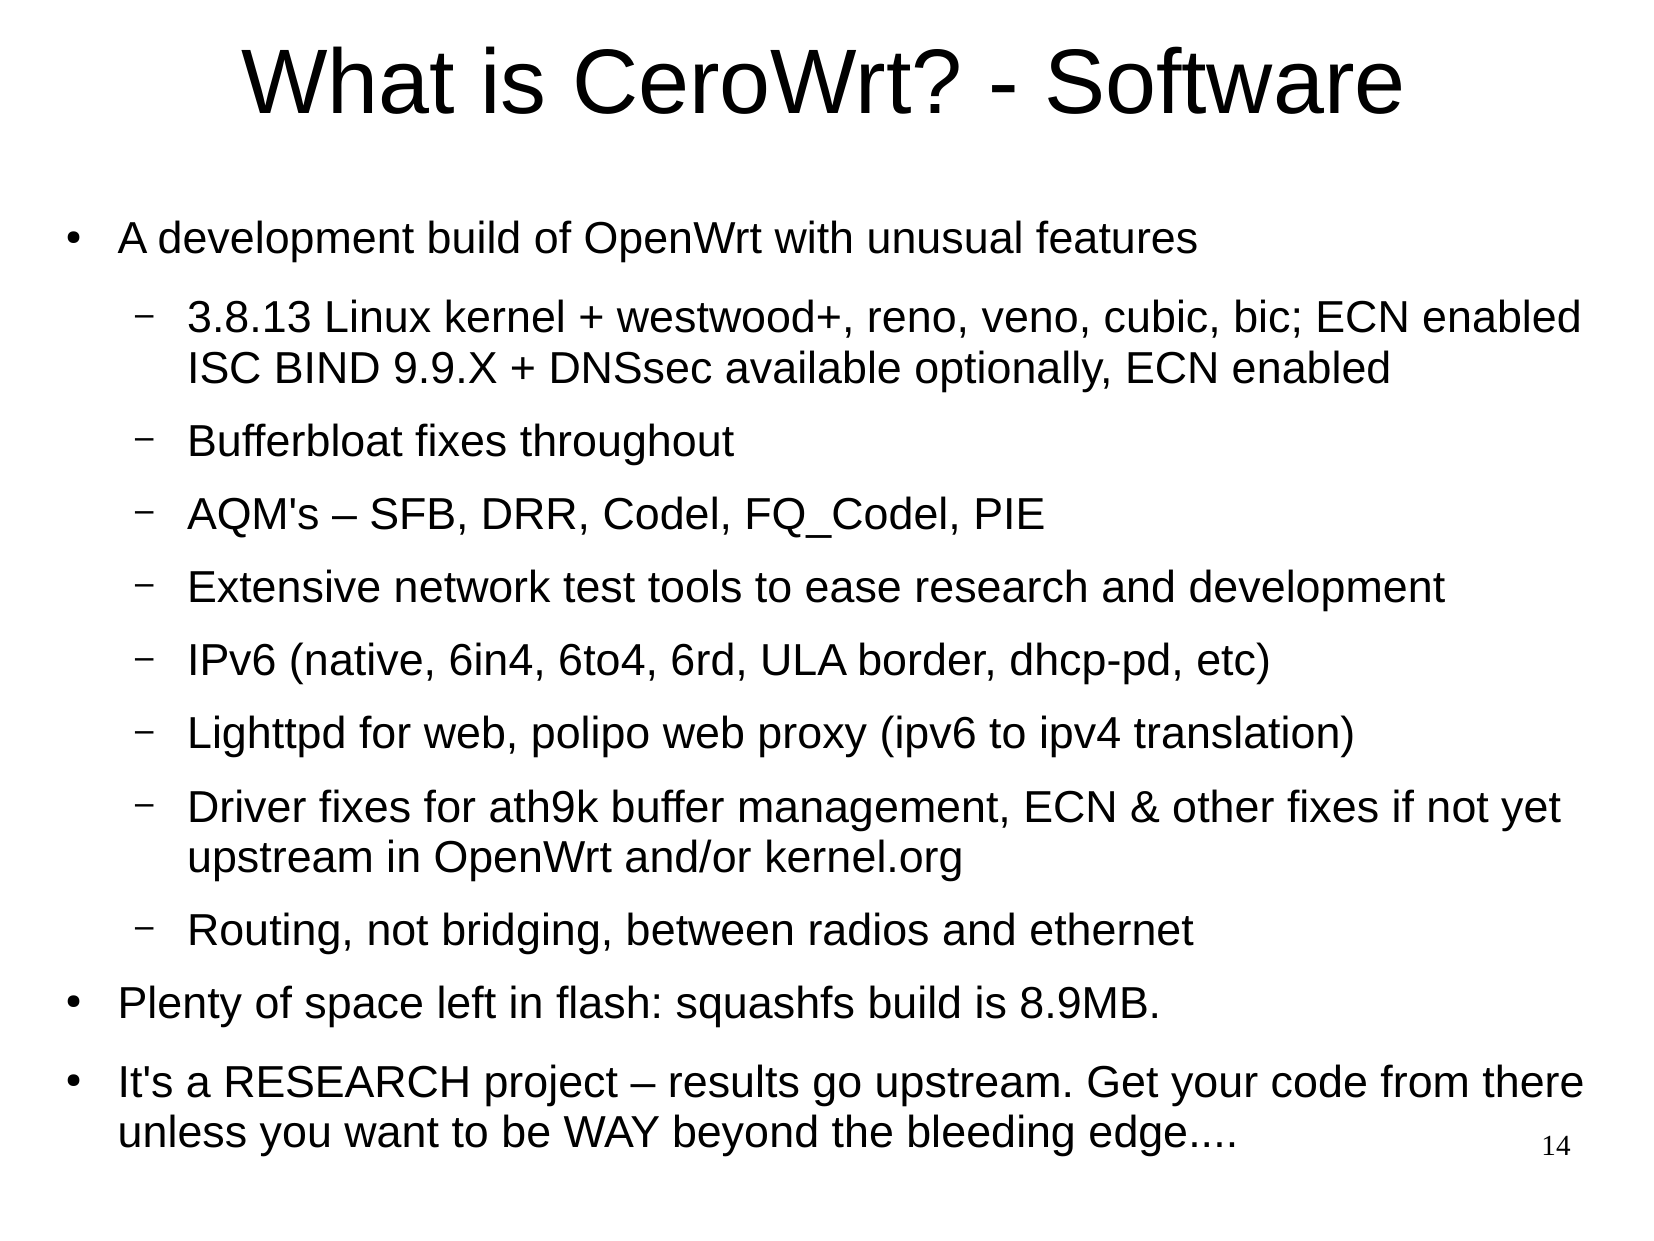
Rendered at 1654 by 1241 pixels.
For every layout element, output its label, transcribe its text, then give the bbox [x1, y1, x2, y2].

list A development build of OpenWrt with unusual features 3.8.13 Linux kernel + westwood+, reno, veno, cubic, bic; ECN enabled ISC BIND 9.9.X + DNSsec available optionally, ECN enabled Bufferbloat fixes throughout AQM's – SFB, DRR, Codel, FQ_Codel, PIE Extensive network test tools to ease research and development IPv6 (native, 6in4, 6to4, 6rd, ULA border, dhcp-pd, etc) Lighttpd for web, polipo web proxy (ipv6 to ipv4 translation) Driver fixes for ath9k buffer management, ECN & other fixes if not yet upstream in OpenWrt and/or kernel.org Routing, not bridging, between radios and ethernet Plenty of space left in flash: squashfs build is 8.9MB. It's a RESEARCH project – results go upstream. Get your code from there unless you want to be WAY beyond the bleeding edge.... [48, 213, 1603, 1158]
title What is CeroWrt? - Software [77, 20, 1571, 143]
